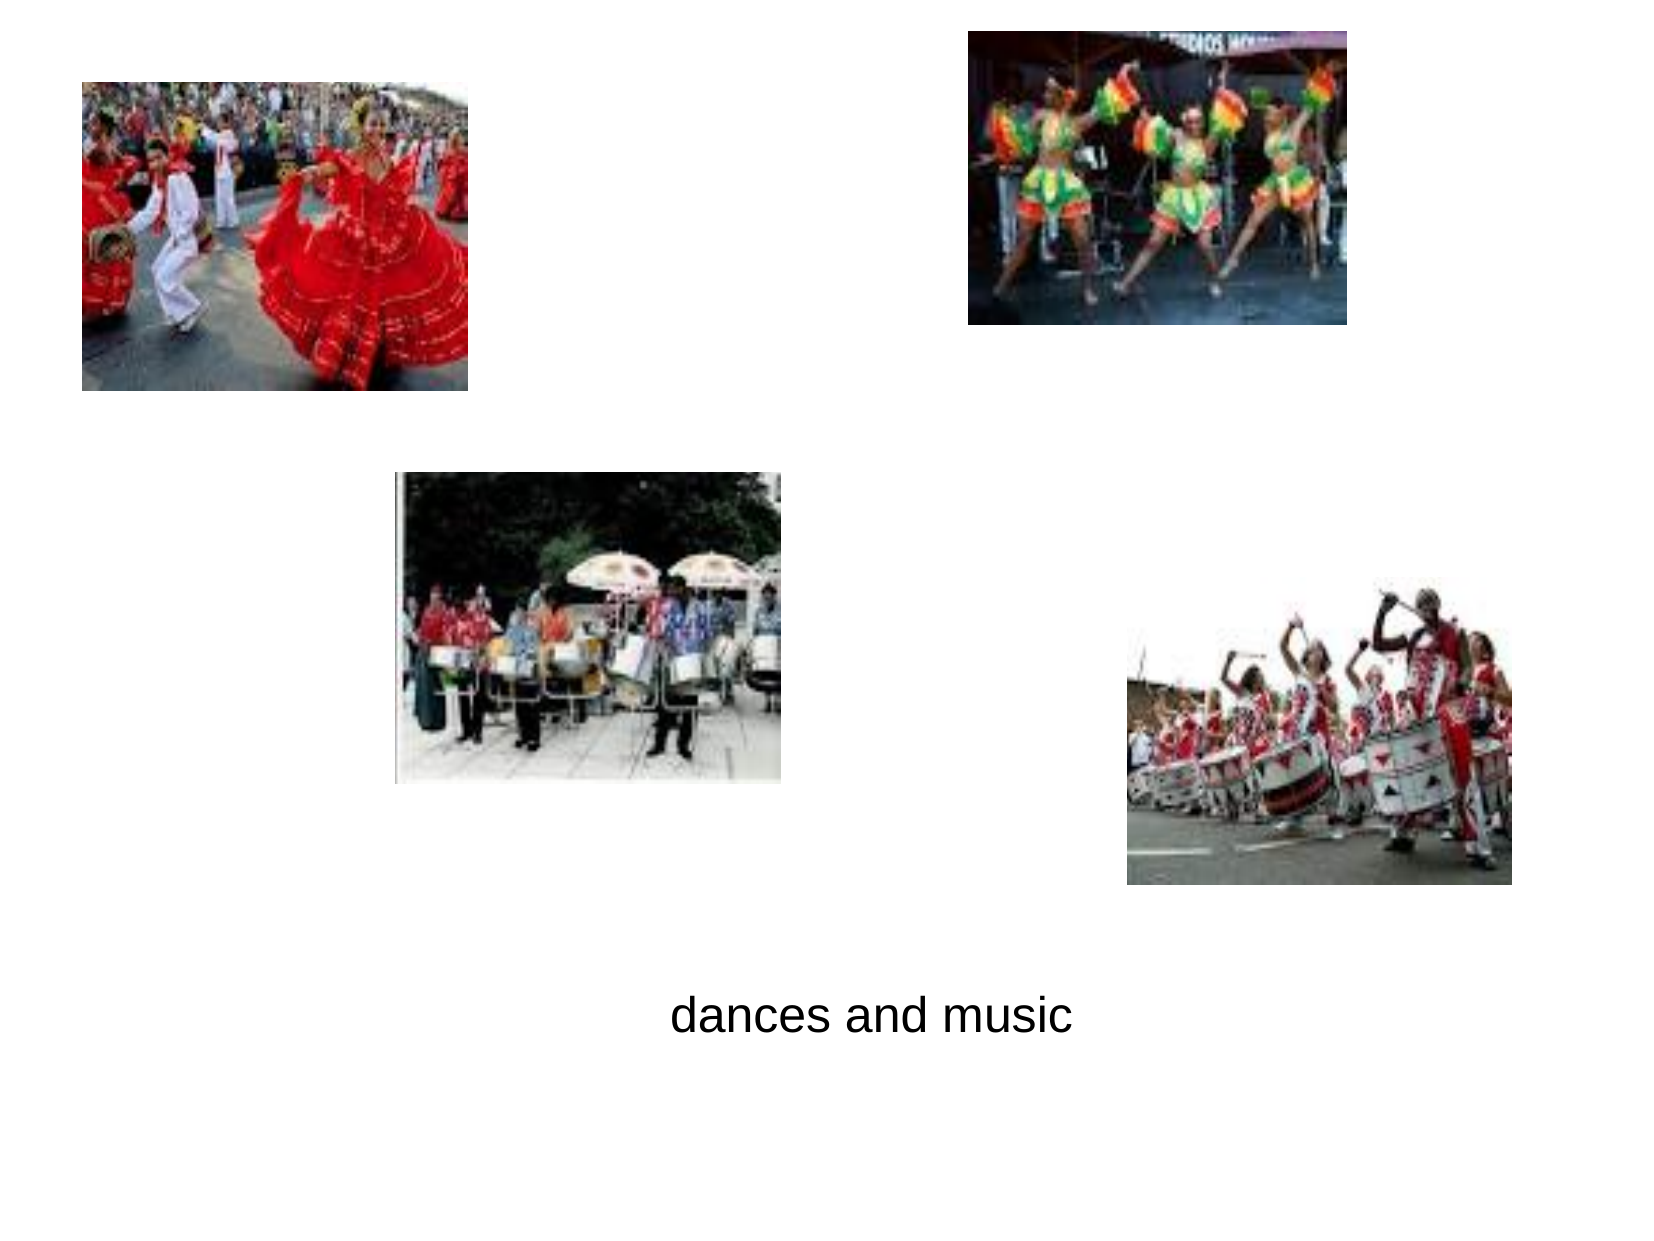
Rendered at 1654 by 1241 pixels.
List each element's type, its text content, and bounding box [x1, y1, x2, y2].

picture [395, 472, 781, 784]
picture [968, 31, 1347, 325]
picture [82, 82, 468, 391]
picture [1127, 577, 1512, 885]
text_box dances and music [655, 980, 1088, 1051]
